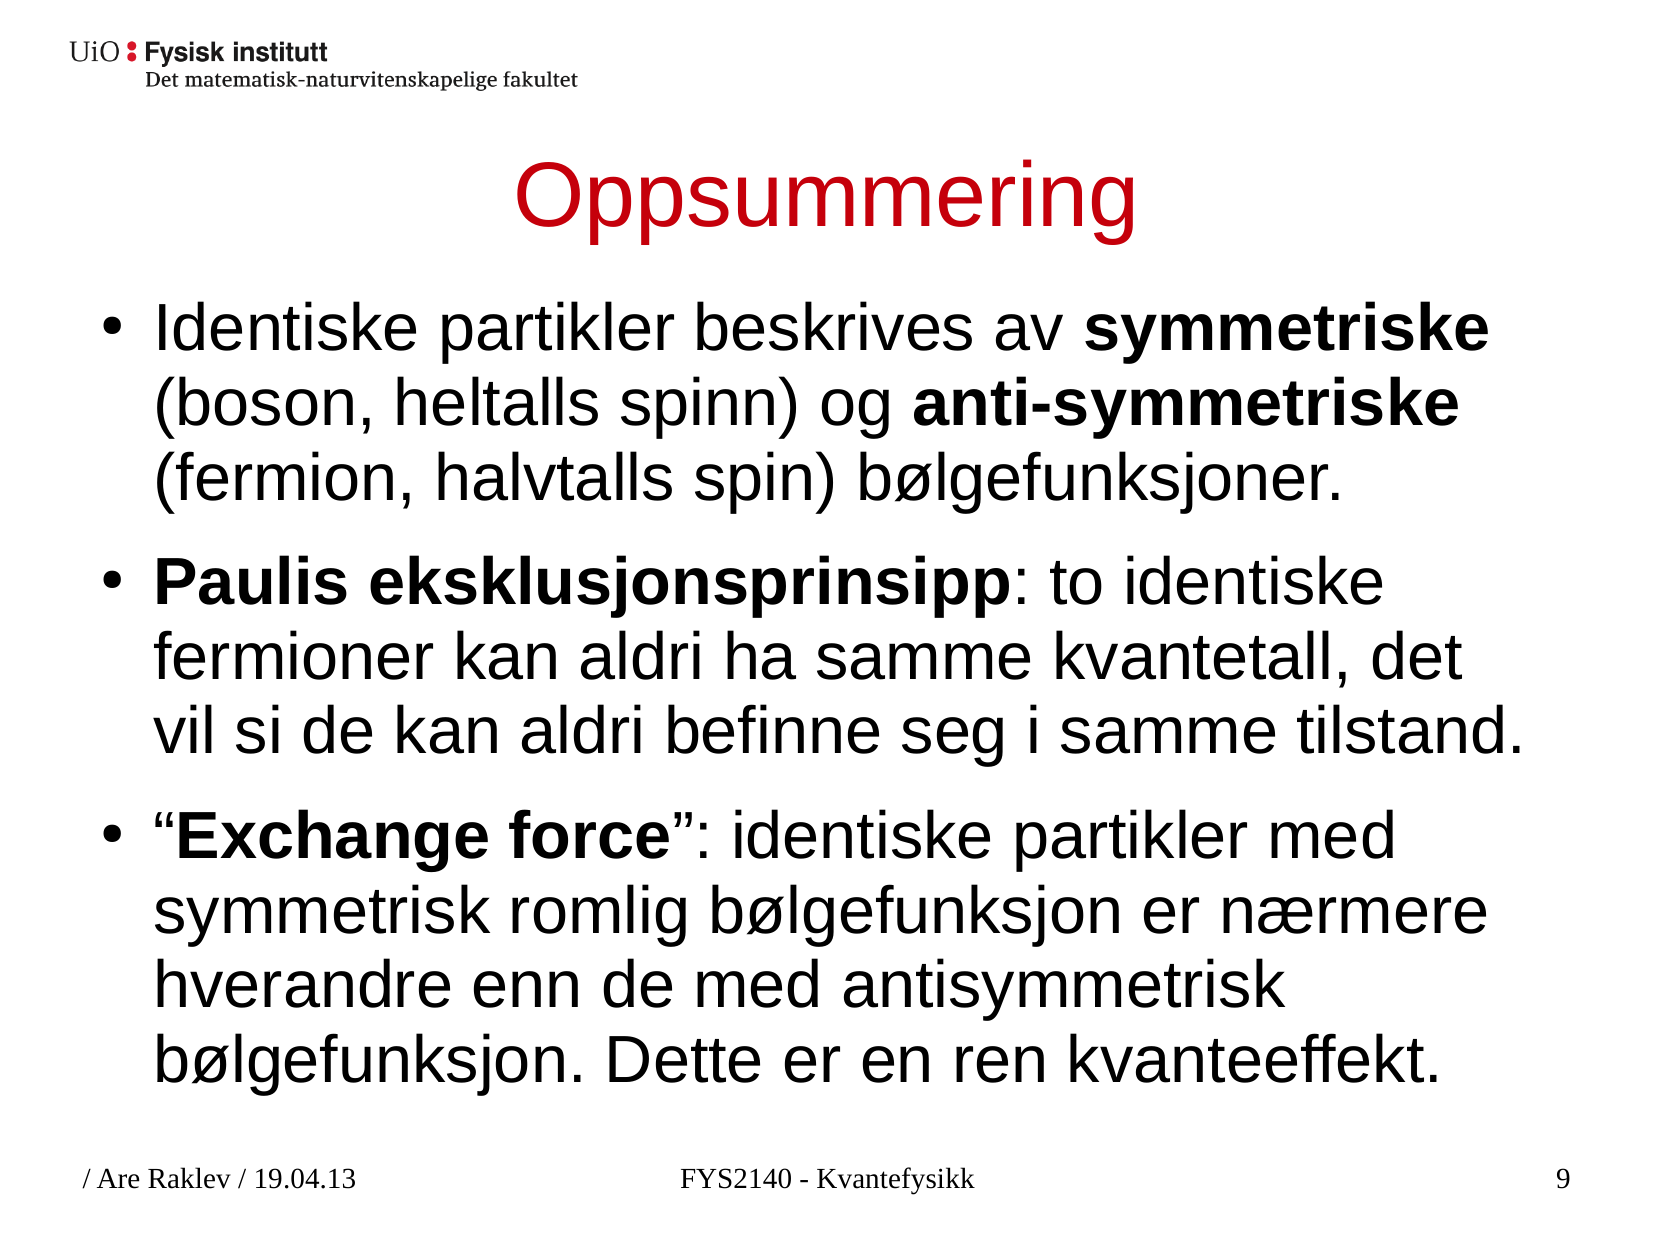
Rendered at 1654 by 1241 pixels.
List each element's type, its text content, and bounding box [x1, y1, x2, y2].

title Oppsummering [82, 90, 1571, 298]
picture [68, 37, 581, 93]
list Identiske partikler beskrives av symmetriske (boson, heltalls spinn) og anti-symmetriske (fermion, halvtalls spin) bølgefunksjoner. Paulis eksklusjonsprinsipp: to identiske fermioner kan aldri ha samme kvantetall, det vil si de kan aldri befinne seg i samme tilstand. “Exchange force”: identiske partikler med symmetrisk romlig bølgefunksjon er nærmere hverandre enn de med antisymmetrisk bølgefunksjon. Dette er en ren kvanteeffekt. [82, 290, 1538, 1095]
